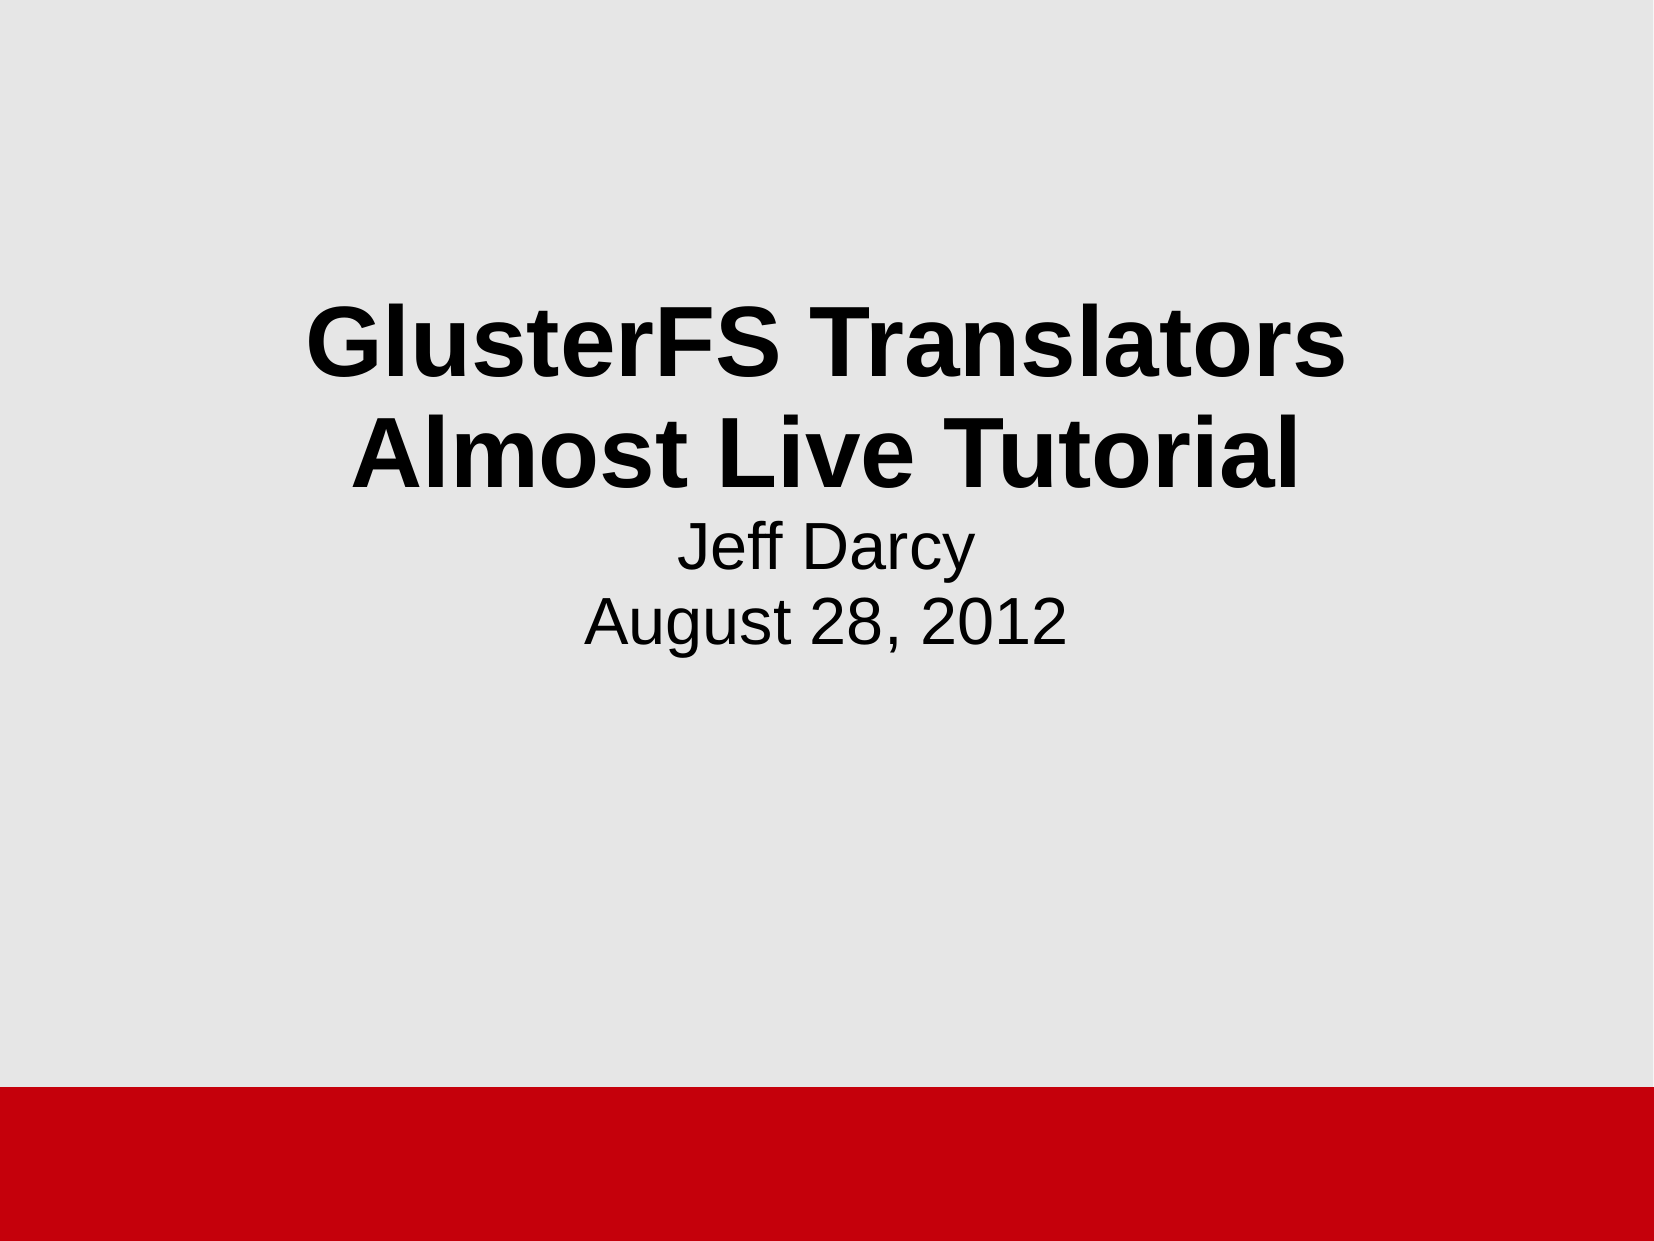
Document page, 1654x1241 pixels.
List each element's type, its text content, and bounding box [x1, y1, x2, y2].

subtitle GlusterFS Translators Almost Live Tutorial Jeff Darcy August 28, 2012 [82, 45, 1571, 1031]
